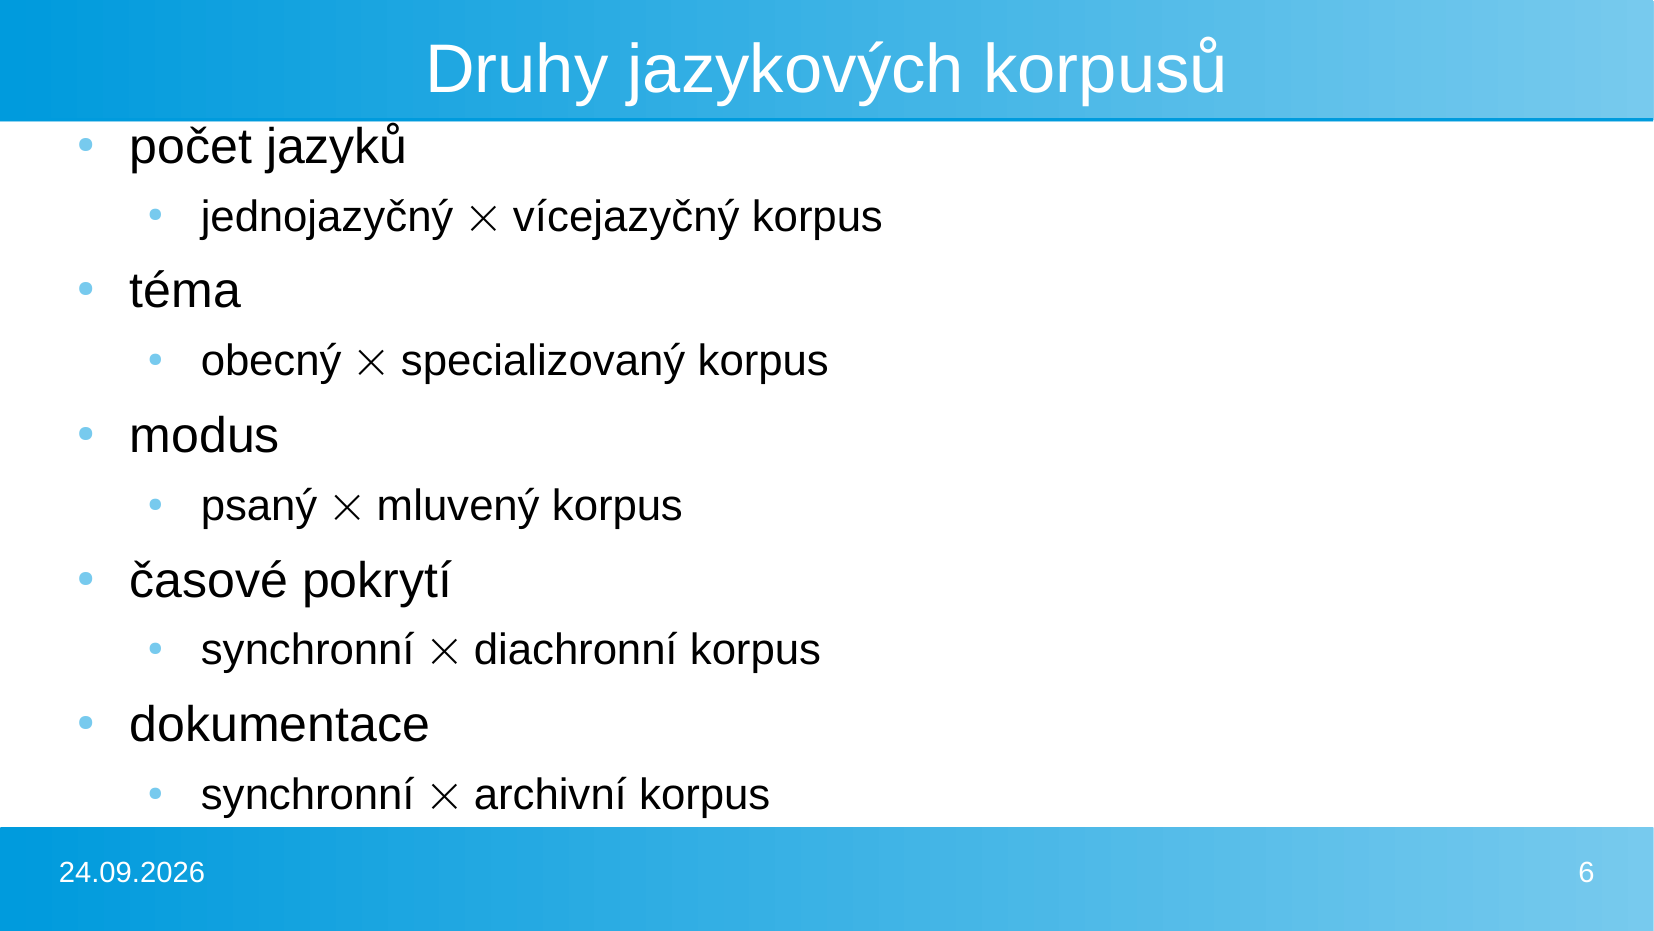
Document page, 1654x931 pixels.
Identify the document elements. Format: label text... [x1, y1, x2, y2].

title Druhy jazykových korpusů [59, 29, 1595, 108]
list počet jazyků jednojazyčný  vícejazyčný korpus téma obecný  specializovaný korpus modus psaný  mluvený korpus časové pokrytí synchronní  diachronní korpus dokumentace synchronní  archivní korpus [59, 118, 1595, 827]
